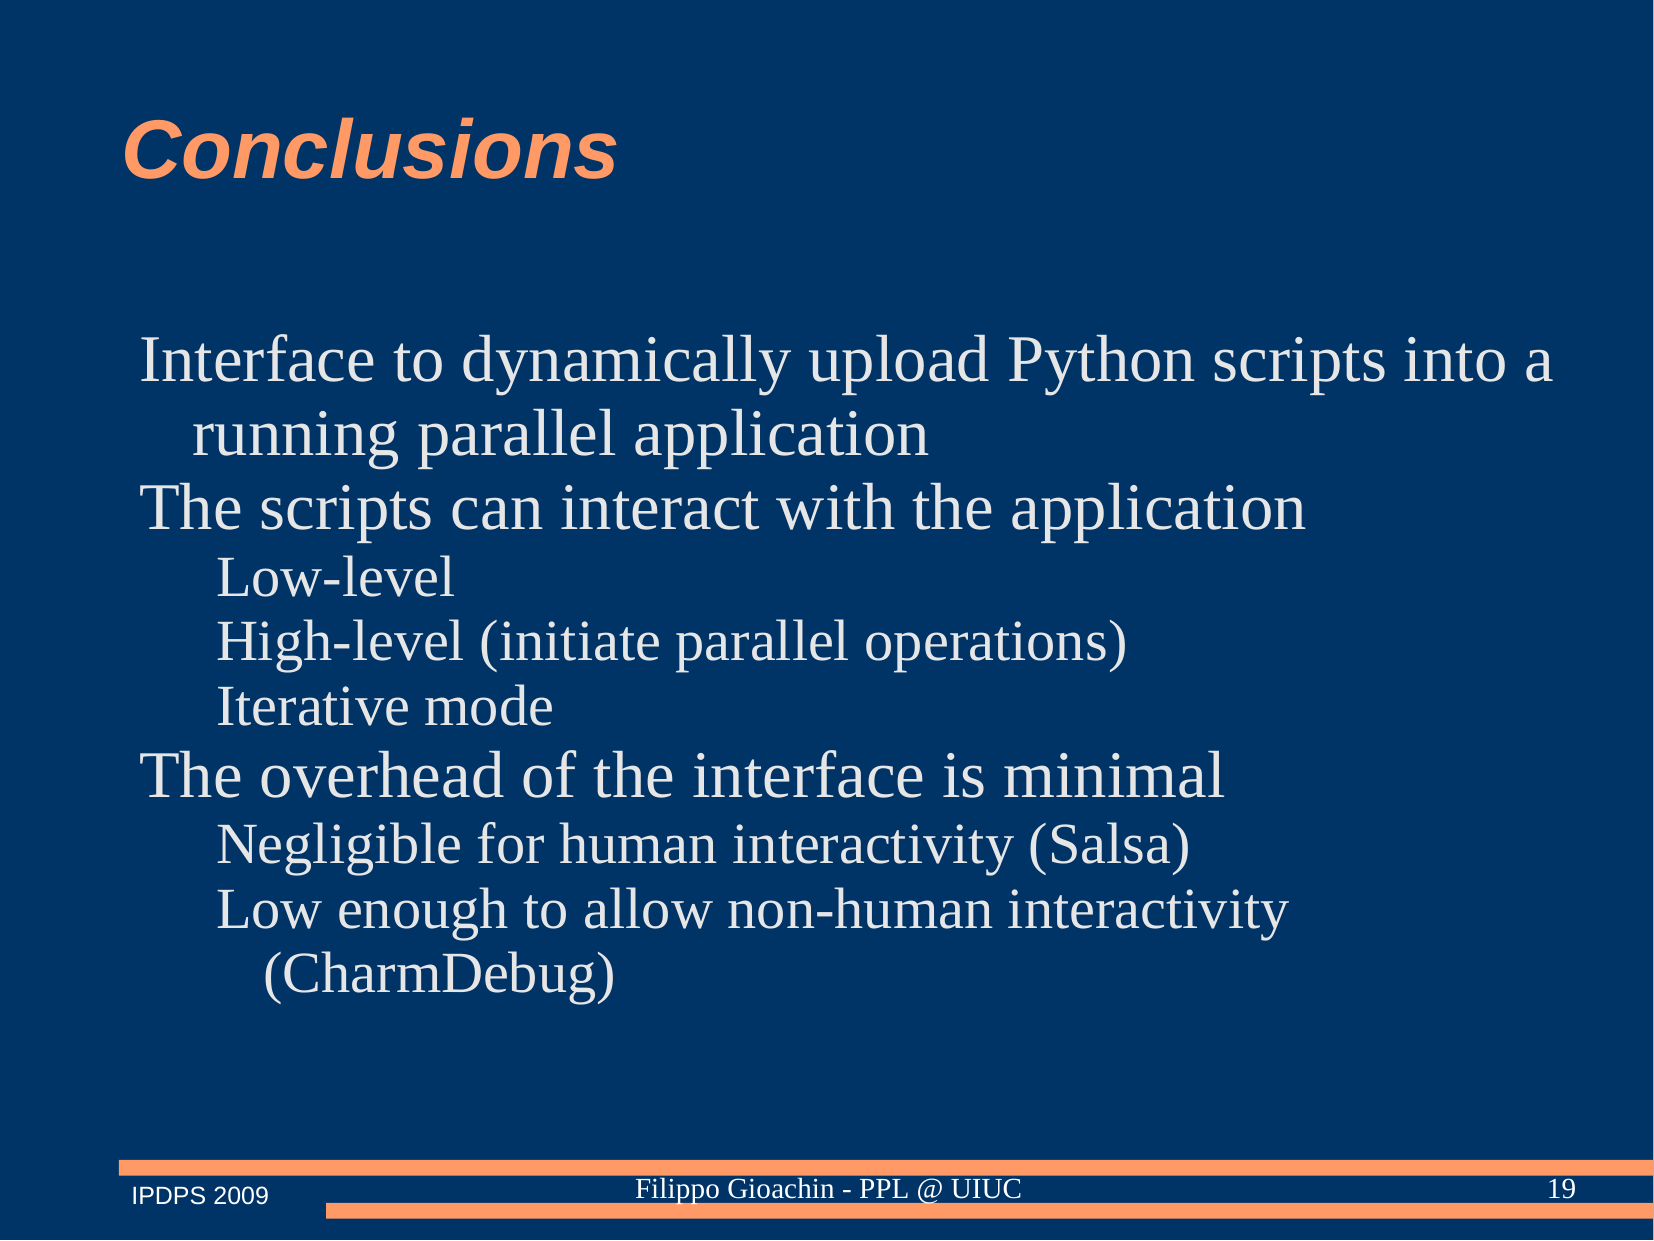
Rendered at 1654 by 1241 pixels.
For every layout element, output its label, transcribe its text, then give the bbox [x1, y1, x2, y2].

title Conclusions [121, 53, 1534, 247]
list Interface to dynamically upload Python scripts into a running parallel application The scripts can interact with the application Low-level High-level (initiate parallel operations) Iterative mode The overhead of the interface is minimal Negligible for human interactivity (Salsa) Low enough to allow non-human interactivity (CharmDebug) [121, 322, 1561, 1118]
